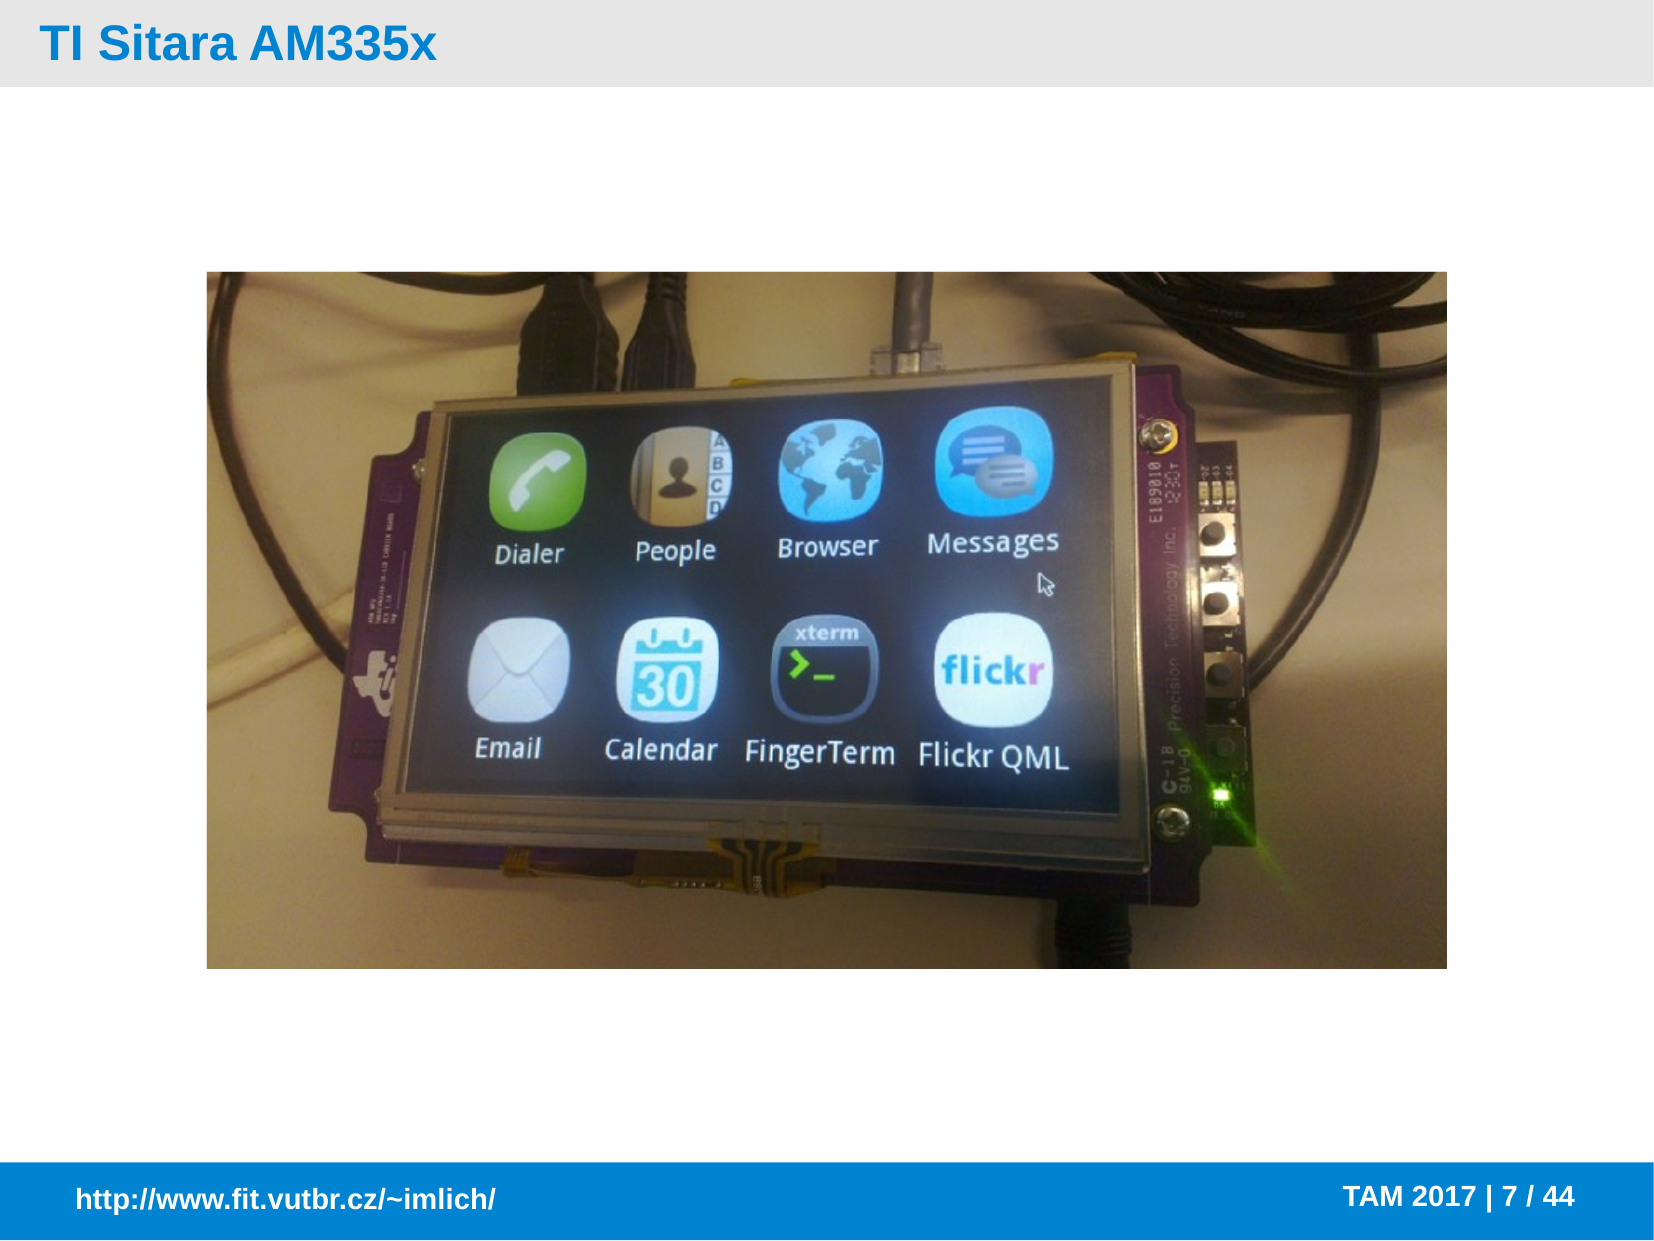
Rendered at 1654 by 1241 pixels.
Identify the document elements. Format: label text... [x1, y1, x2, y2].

picture [206, 271, 1447, 969]
title TI Sitara AM335x [39, 5, 1615, 81]
